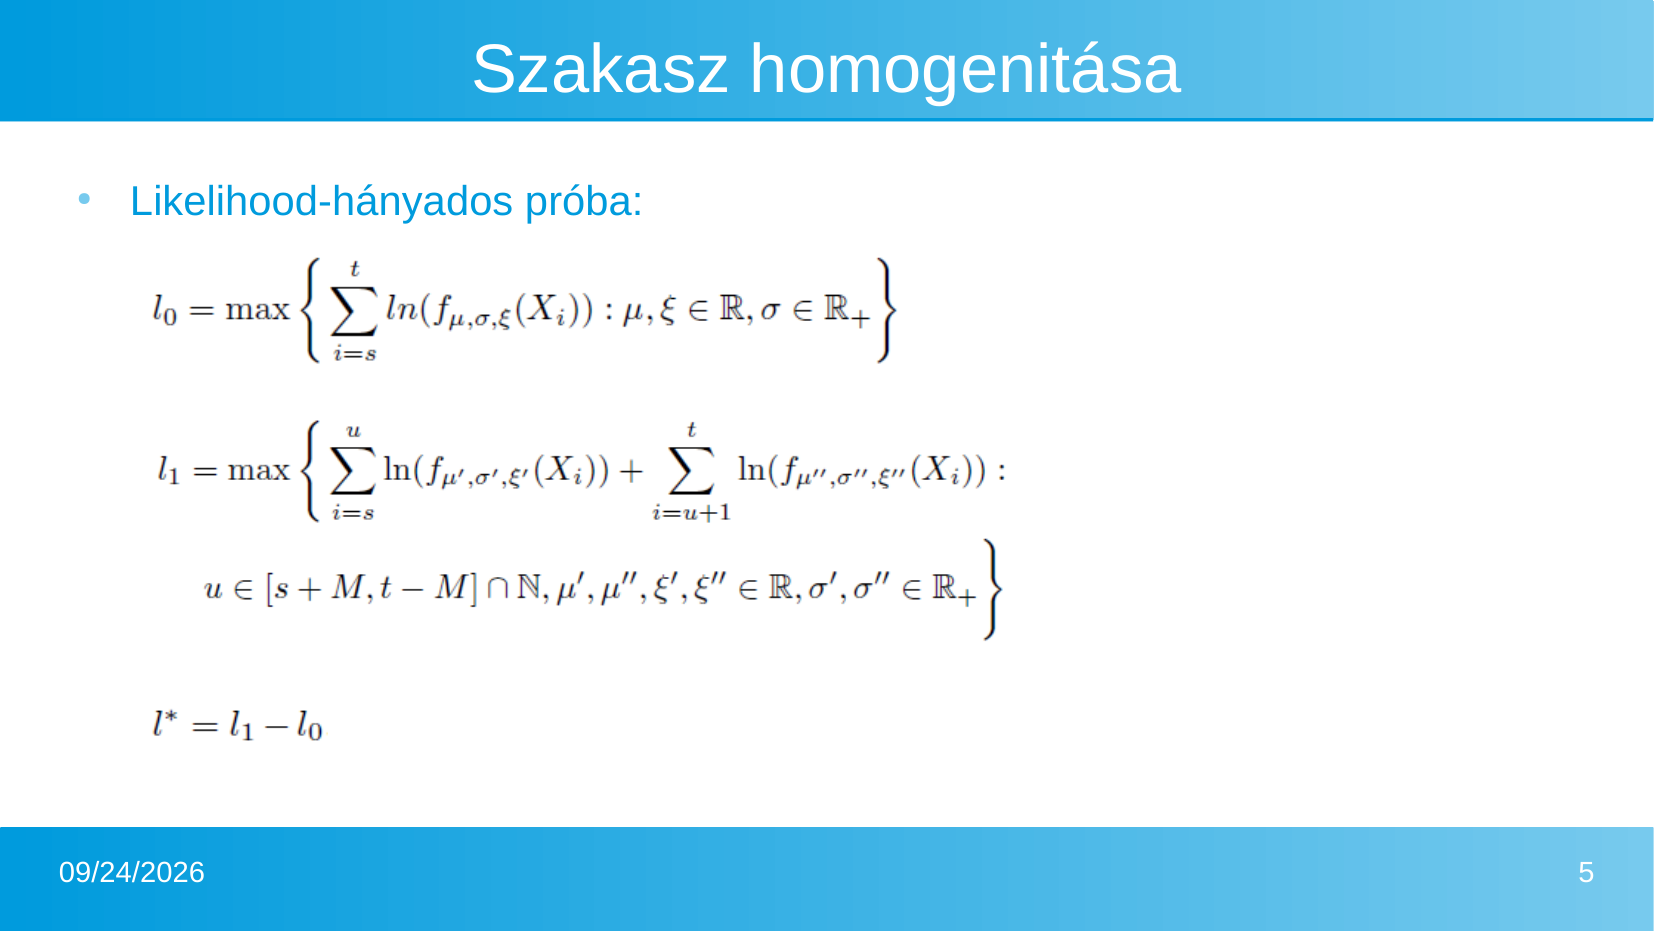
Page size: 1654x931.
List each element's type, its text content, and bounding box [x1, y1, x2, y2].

picture [144, 249, 901, 370]
picture [150, 700, 328, 751]
list Likelihood-hányados próba: [59, 177, 1595, 768]
title Szakasz homogenitása [59, 29, 1595, 108]
picture [150, 412, 1013, 647]
